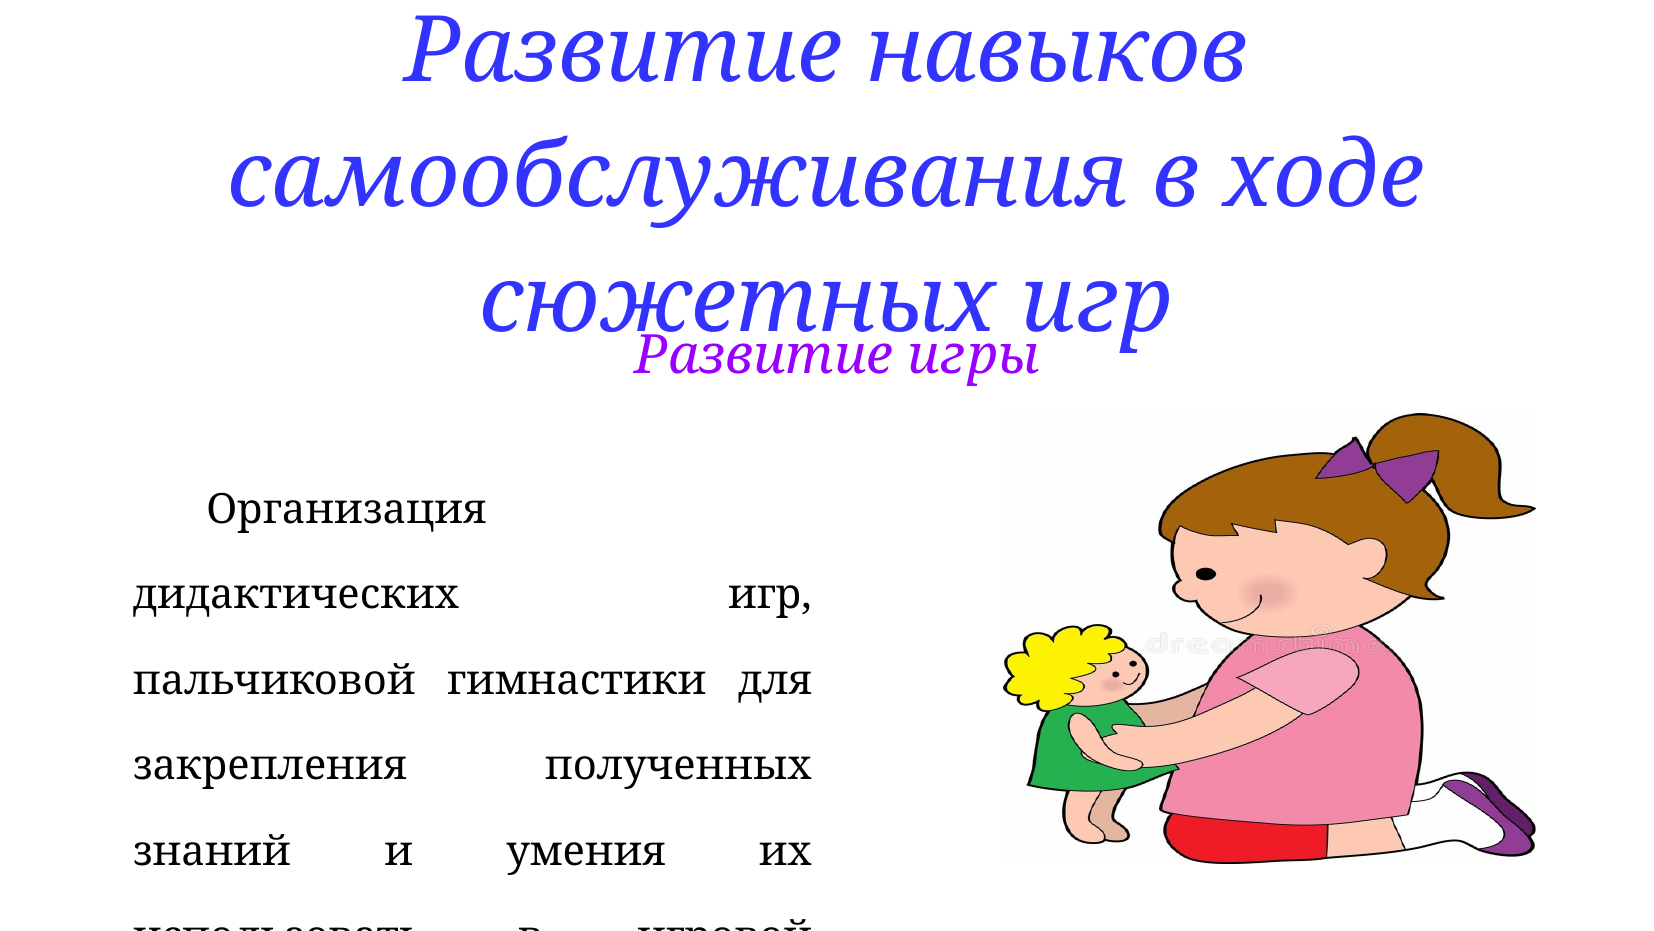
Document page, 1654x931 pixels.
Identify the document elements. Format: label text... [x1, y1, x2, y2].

text_box Развитие игры [620, 308, 1211, 433]
title Развитие навыков самообслуживания в ходе сюжетных игр [82, 33, 1571, 309]
picture [1003, 413, 1536, 864]
text_box Организация дидактических игр, пальчиковой гимнастики для закрепления полученных знаний и умения их использовать в игровой ситуации . [118, 442, 827, 834]
